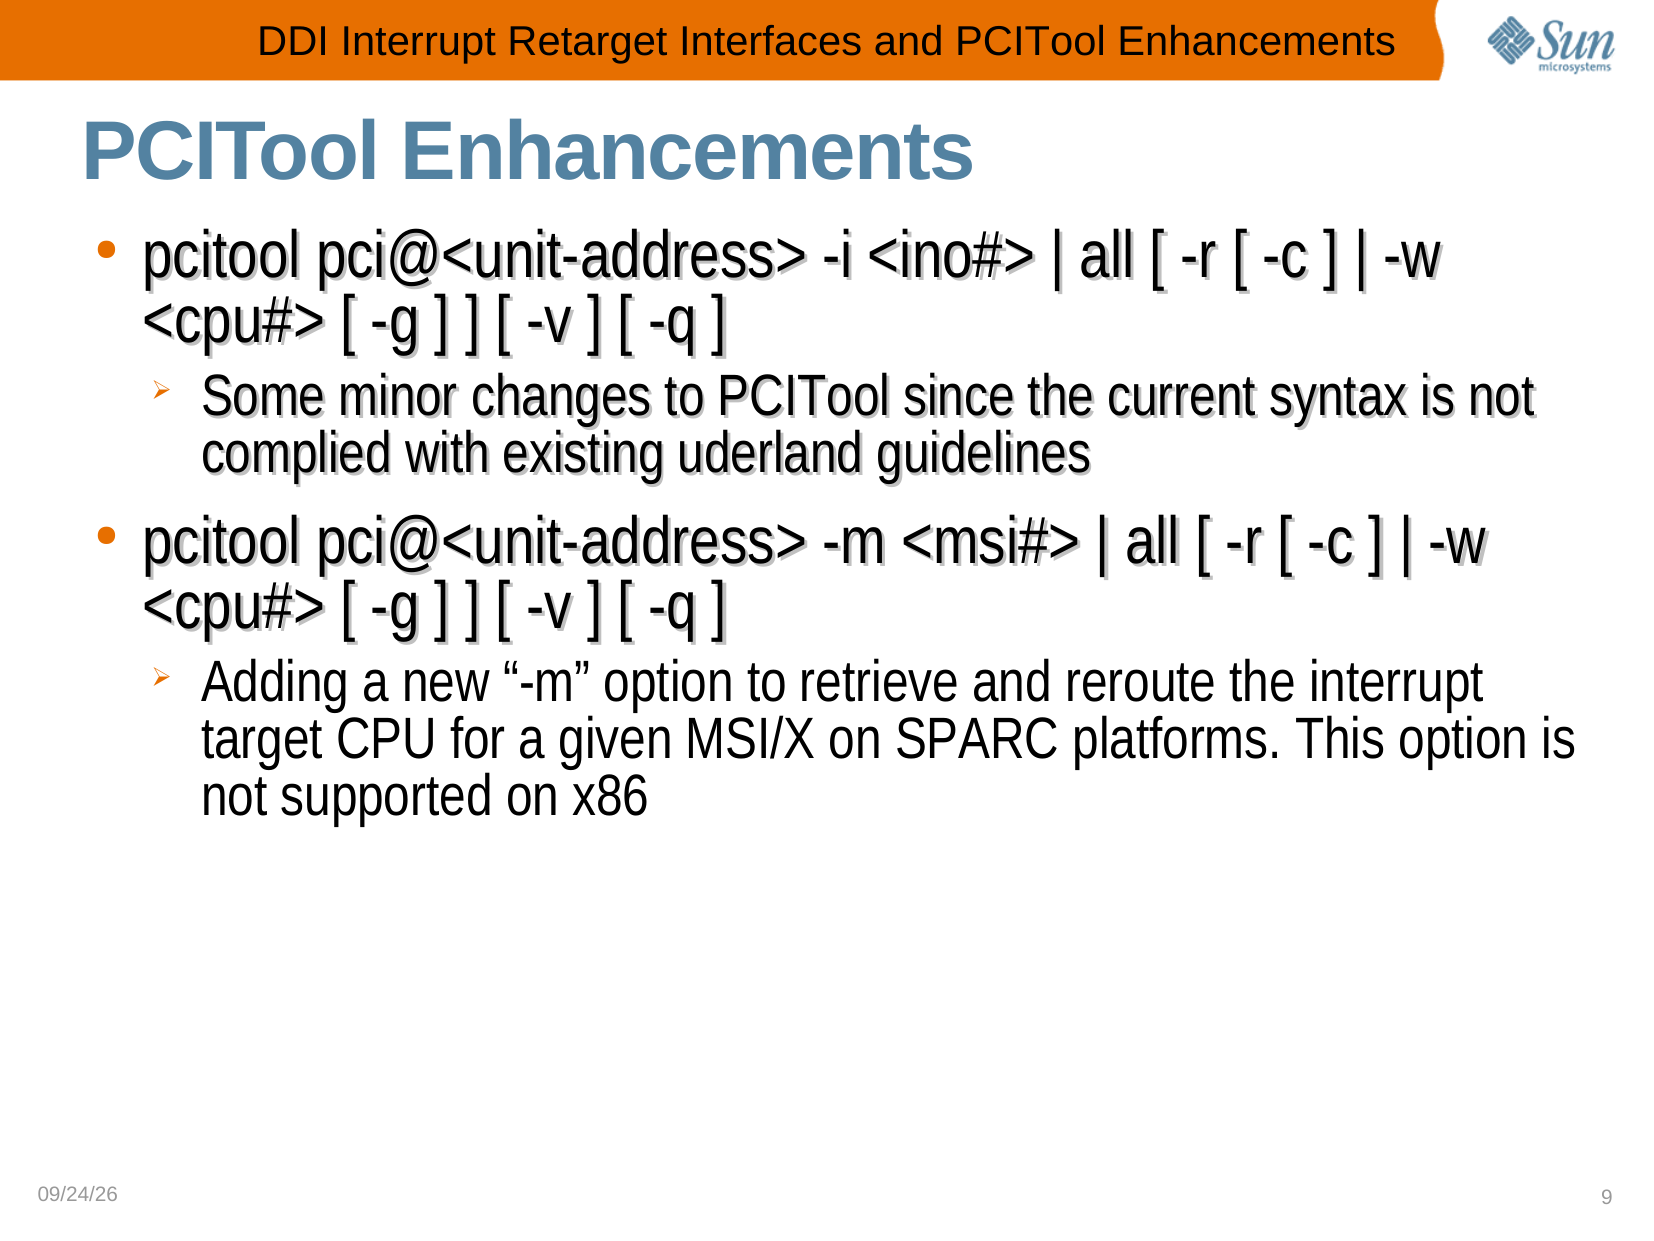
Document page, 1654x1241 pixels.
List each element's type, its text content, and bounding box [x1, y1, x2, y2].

picture [0, 0, 1654, 83]
list pcitool pci@<unit-address> -i <ino#> | all [ -r [ -c ] | -w <cpu#> [ -g ] ] [ -v ] [ -q ] Some minor changes to PCITool since the current syntax is not complied with existing uderland guidelines pcitool pci@<unit-address> -m <msi#> | all [ -r [ -c ] | -w <cpu#> [ -g ] ] [ -v ] [ -q ] Adding a new “-m” option to retrieve and reroute the interrupt target CPU for a given MSI/X on SPARC platforms. This option is not supported on x86 [75, 225, 1613, 1126]
title PCITool Enhancements [81, 112, 1583, 206]
